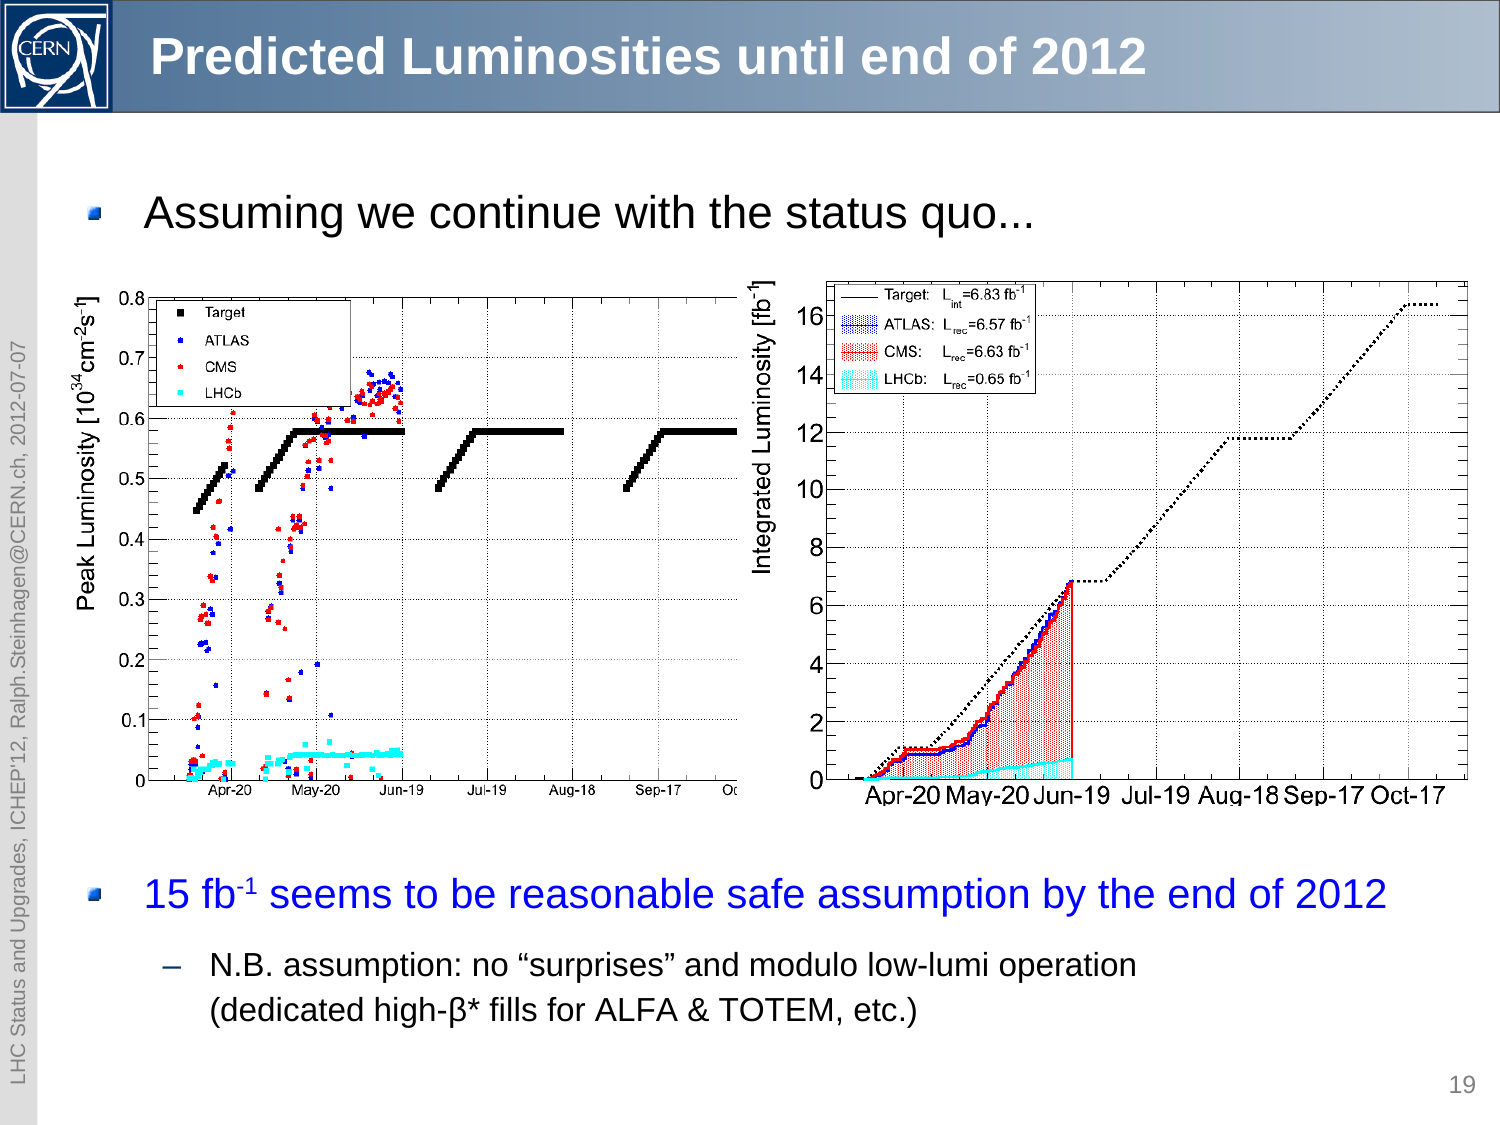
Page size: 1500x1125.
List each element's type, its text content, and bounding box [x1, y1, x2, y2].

list Assuming we continue with the status quo... 15 fb-1 seems to be reasonable safe assumption by the end of 2012 N.B. assumption: no “surprises” and modulo low-lumi operation (dedicated high-β* fills for ALFA & TOTEM, etc.) [87, 130, 1438, 1064]
picture [1438, 270, 1482, 806]
picture [0, 0, 113, 113]
title Predicted Luminosities until end of 2012 [150, 0, 1201, 113]
picture [62, 287, 87, 806]
